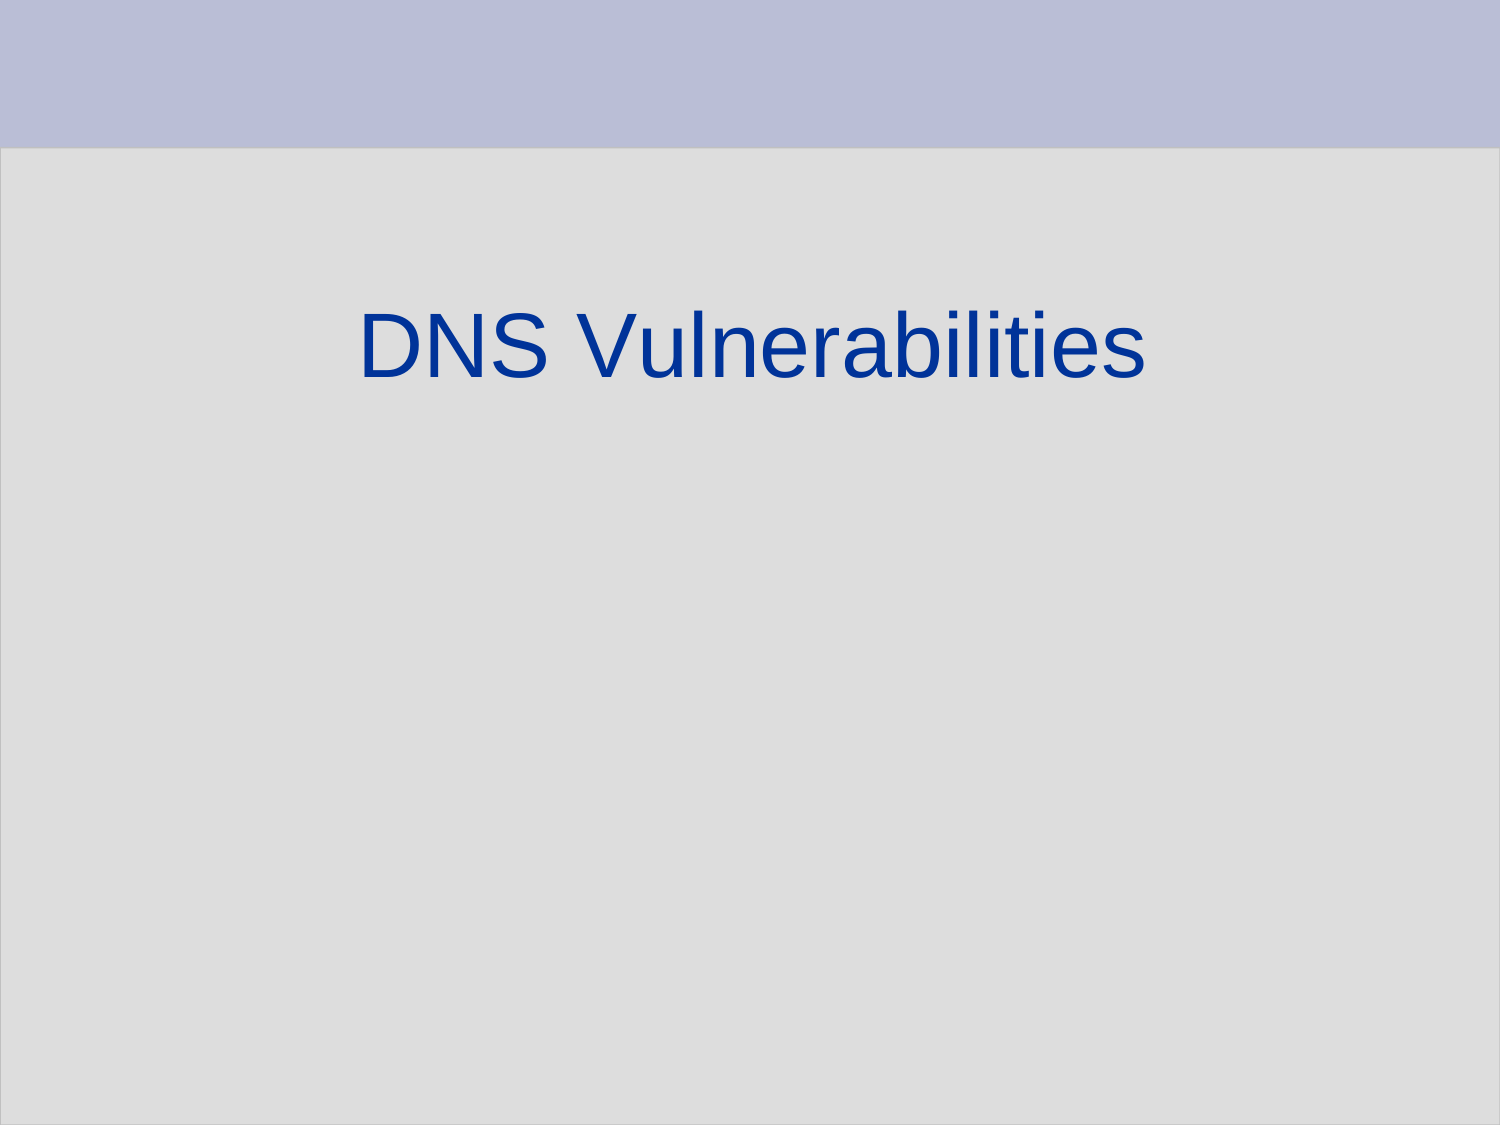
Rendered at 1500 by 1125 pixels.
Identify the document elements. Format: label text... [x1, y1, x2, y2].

title DNS Vulnerabilities [115, 287, 1391, 576]
